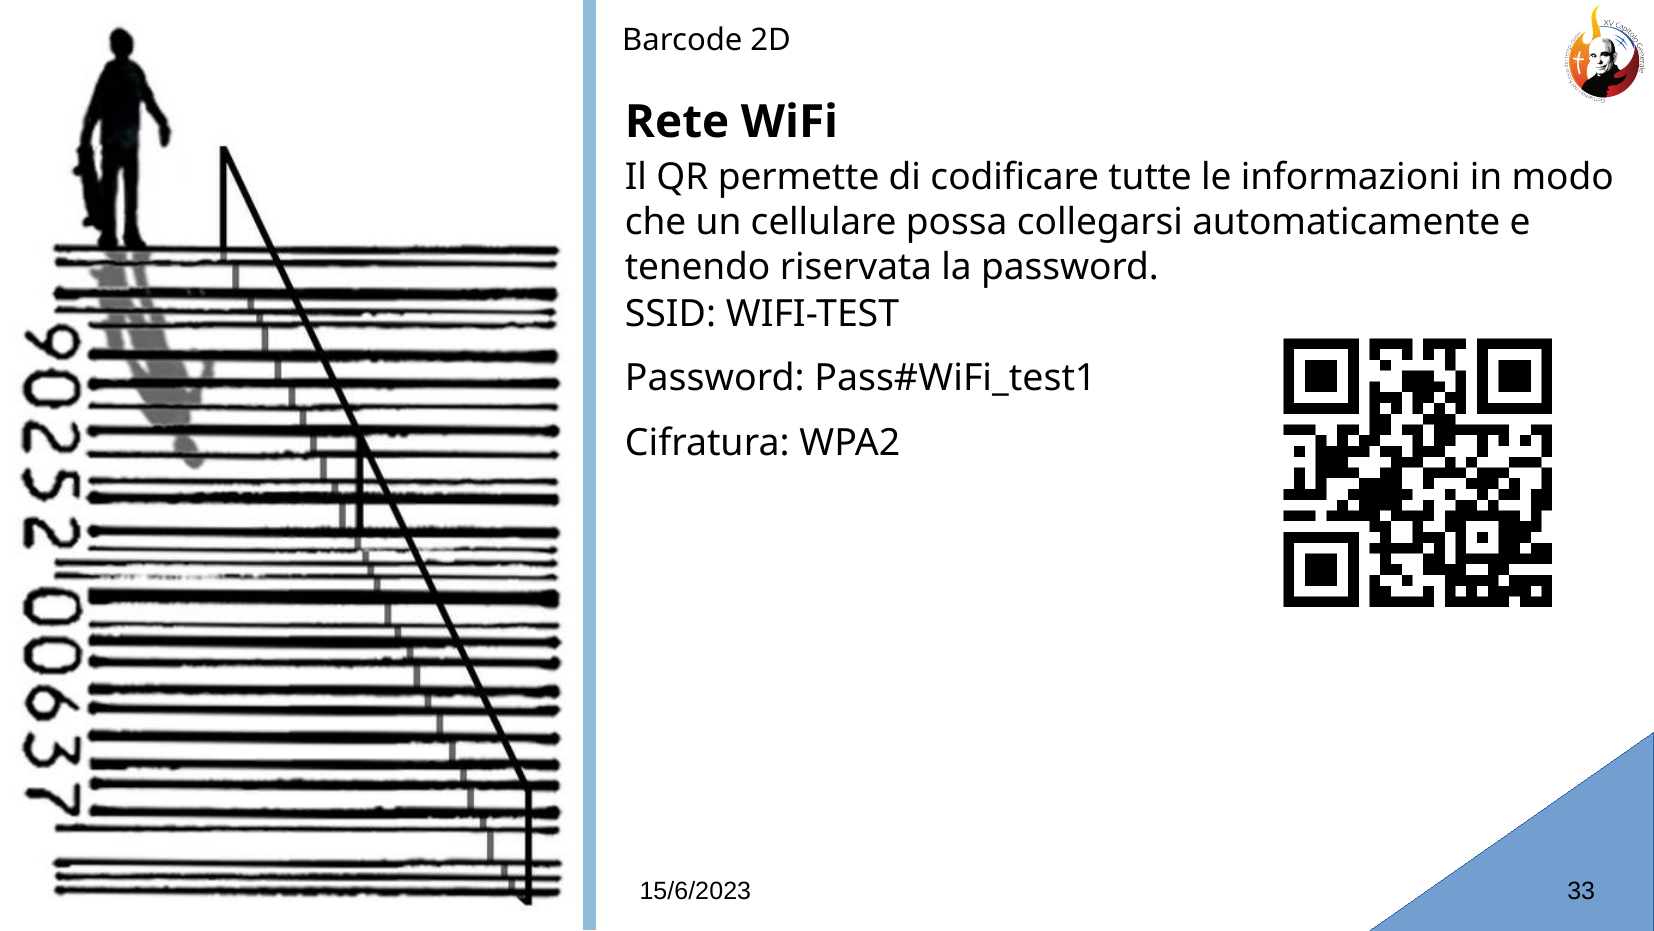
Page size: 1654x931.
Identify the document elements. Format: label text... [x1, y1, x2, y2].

picture [0, 0, 583, 931]
picture [1240, 295, 1595, 650]
title Rete WiFi [624, 88, 1621, 148]
text_box Barcode 2D [607, 9, 1340, 63]
list Il QR permette di codificare tutte le informazioni in modo che un cellulare possa collegarsi automaticamente e tenendo riservata la password. [624, 153, 1621, 290]
list SSID: WIFI-TEST Password: Pass#WiFi_test1 Cifratura: WPA2 [624, 289, 1205, 852]
picture [1563, 4, 1646, 103]
